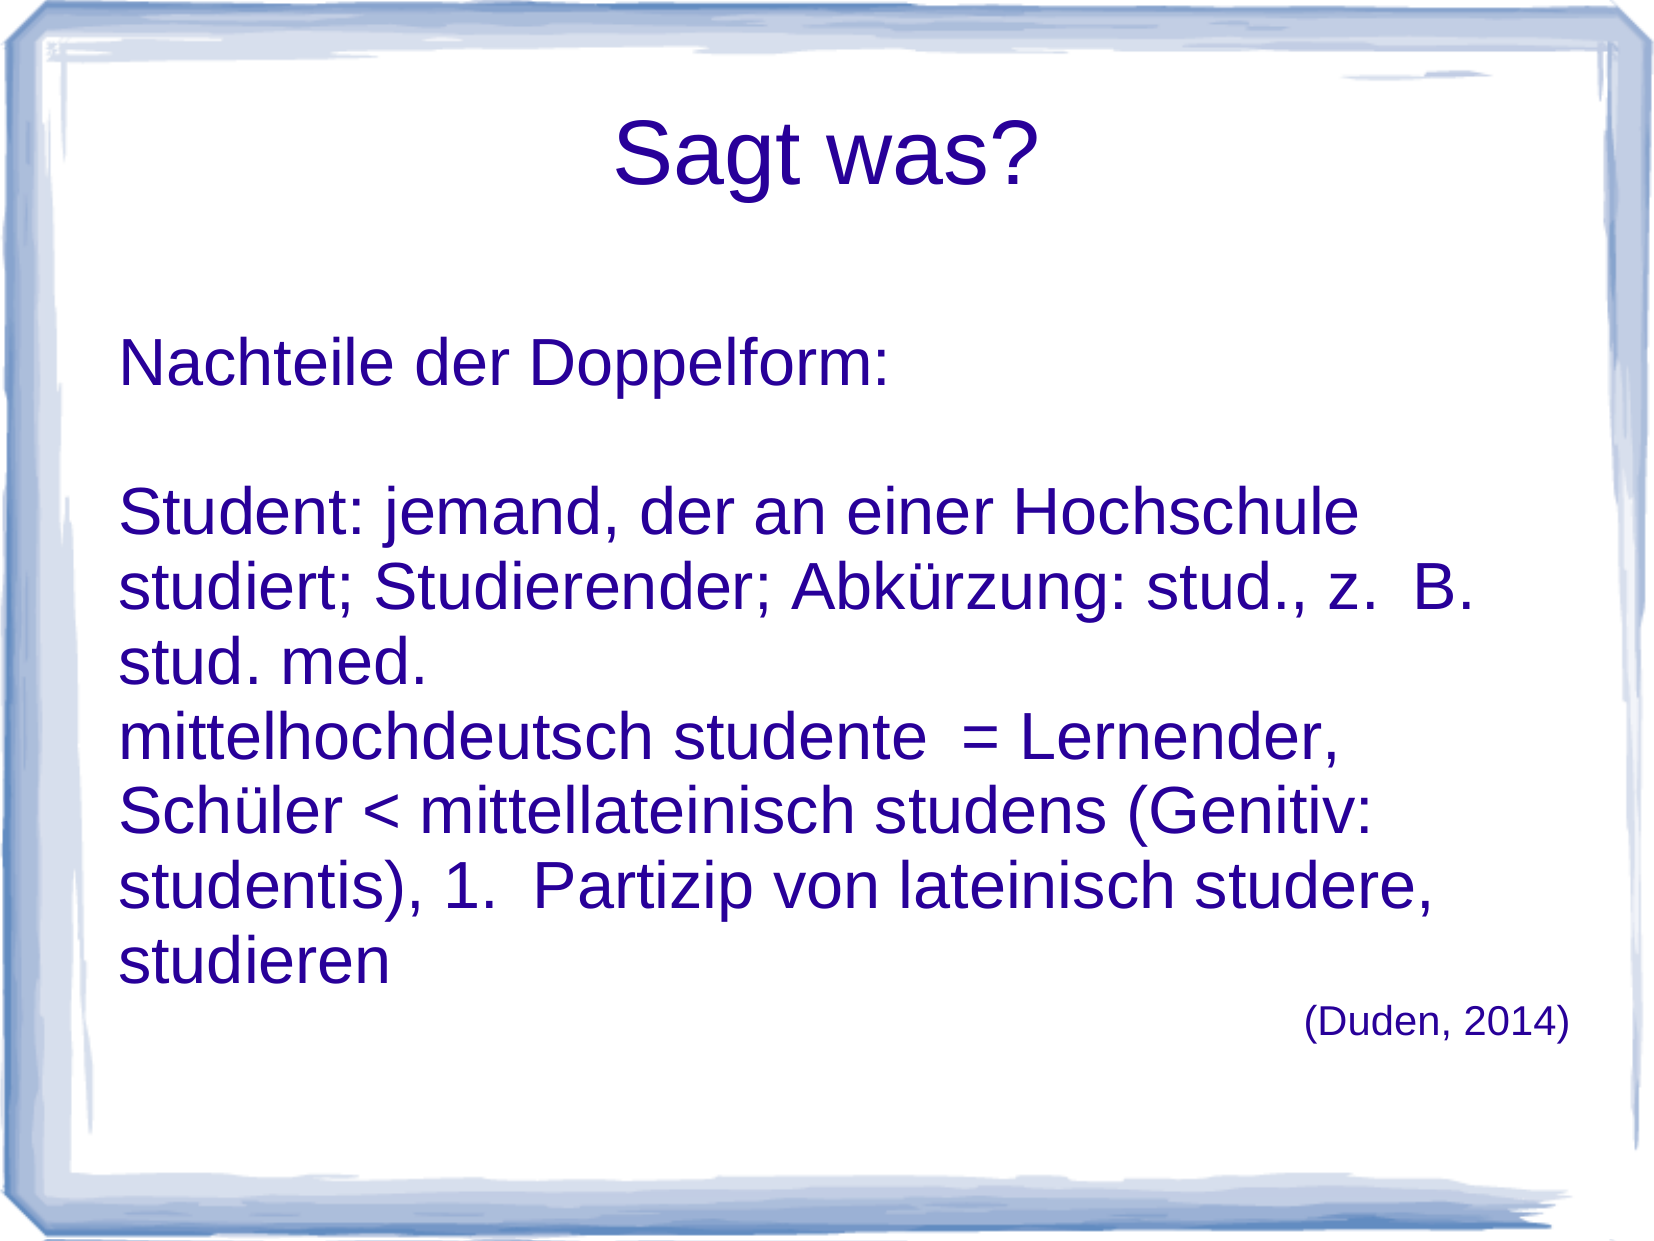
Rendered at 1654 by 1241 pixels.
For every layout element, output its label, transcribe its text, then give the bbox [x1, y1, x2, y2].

subtitle Nachteile der Doppelform: Student: jemand, der an einer Hochschule studiert; Studierender; Abkürzung: stud., z. B. stud. med. mittelhochdeutsch studente = Lernender, Schüler < mittellateinisch studens (Genitiv: studentis), 1. Partizip von lateinisch studere, studieren (Duden, 2014) [118, 324, 1571, 1120]
picture [0, 0, 1654, 1241]
title Sagt was? [82, 49, 1571, 257]
